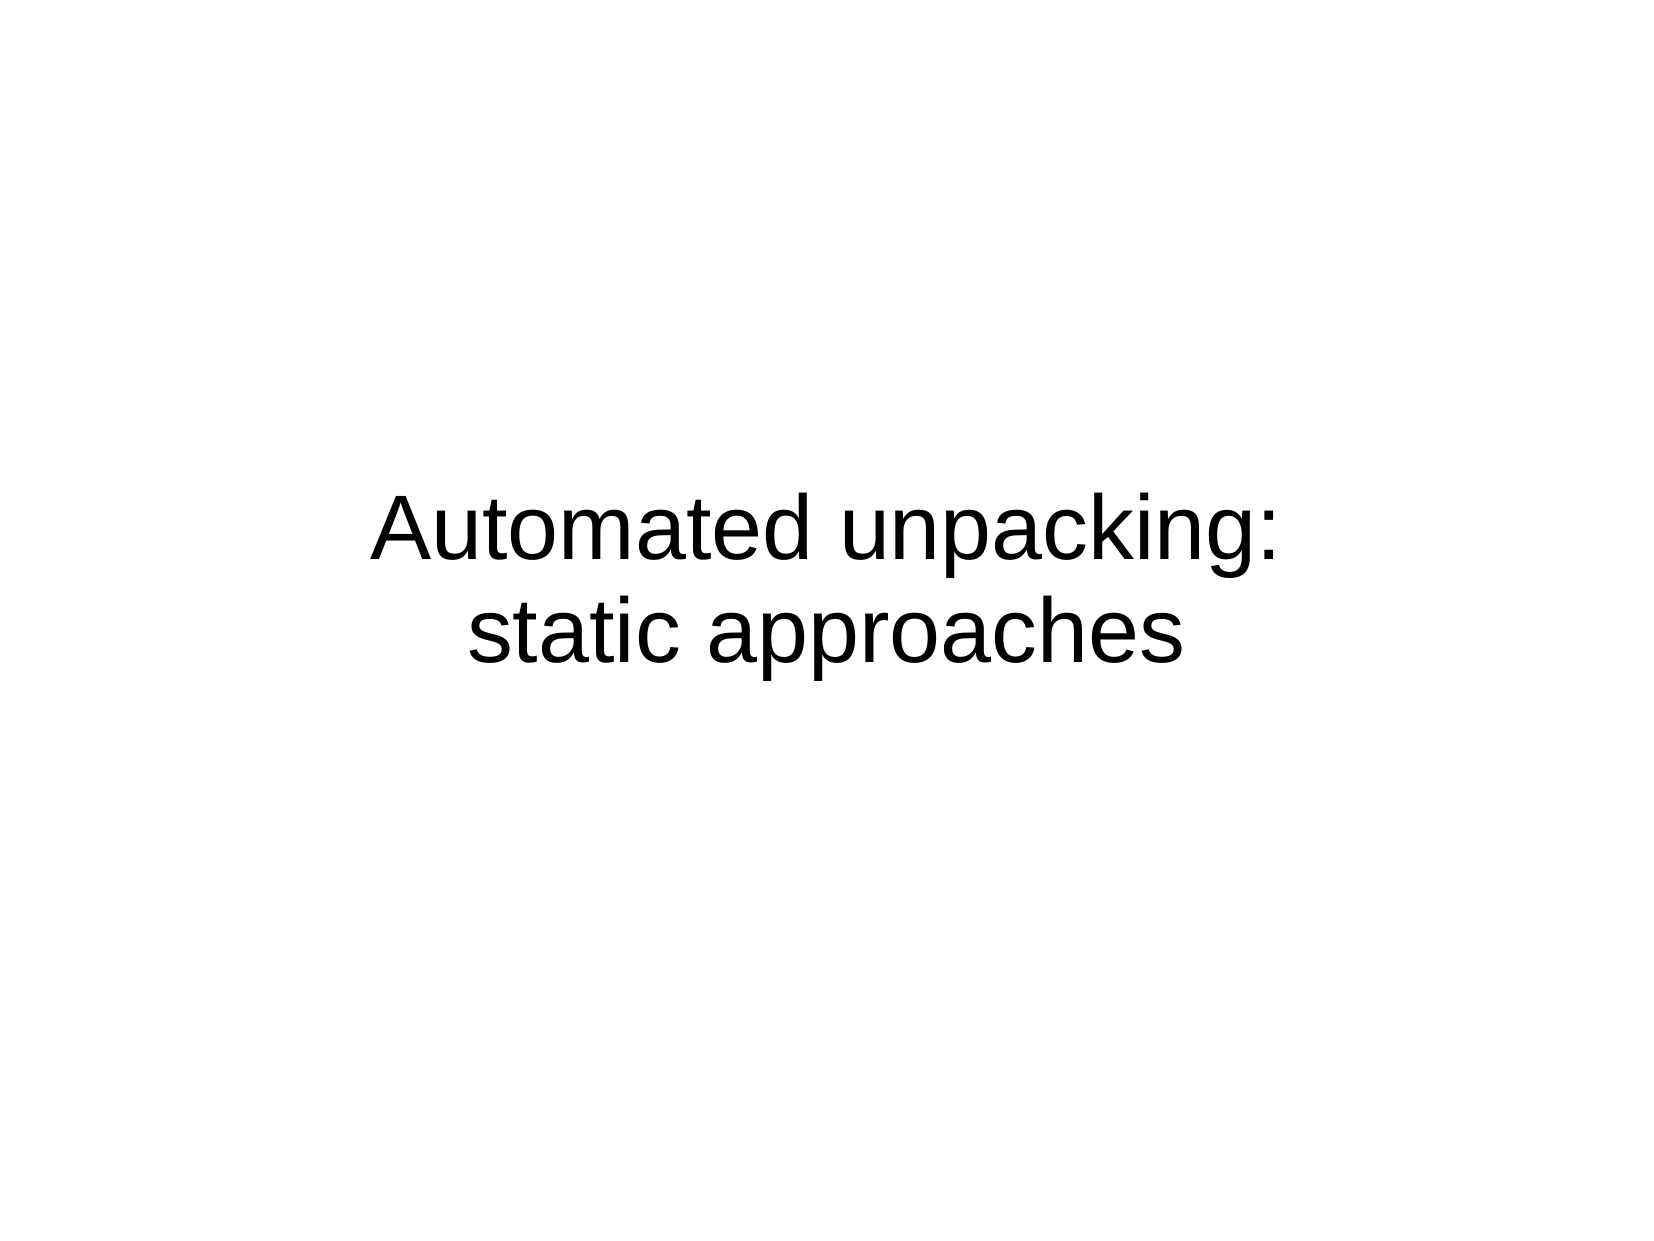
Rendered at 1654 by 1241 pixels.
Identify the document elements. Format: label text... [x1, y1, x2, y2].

subtitle Automated unpacking: static approaches [82, 49, 1571, 1109]
